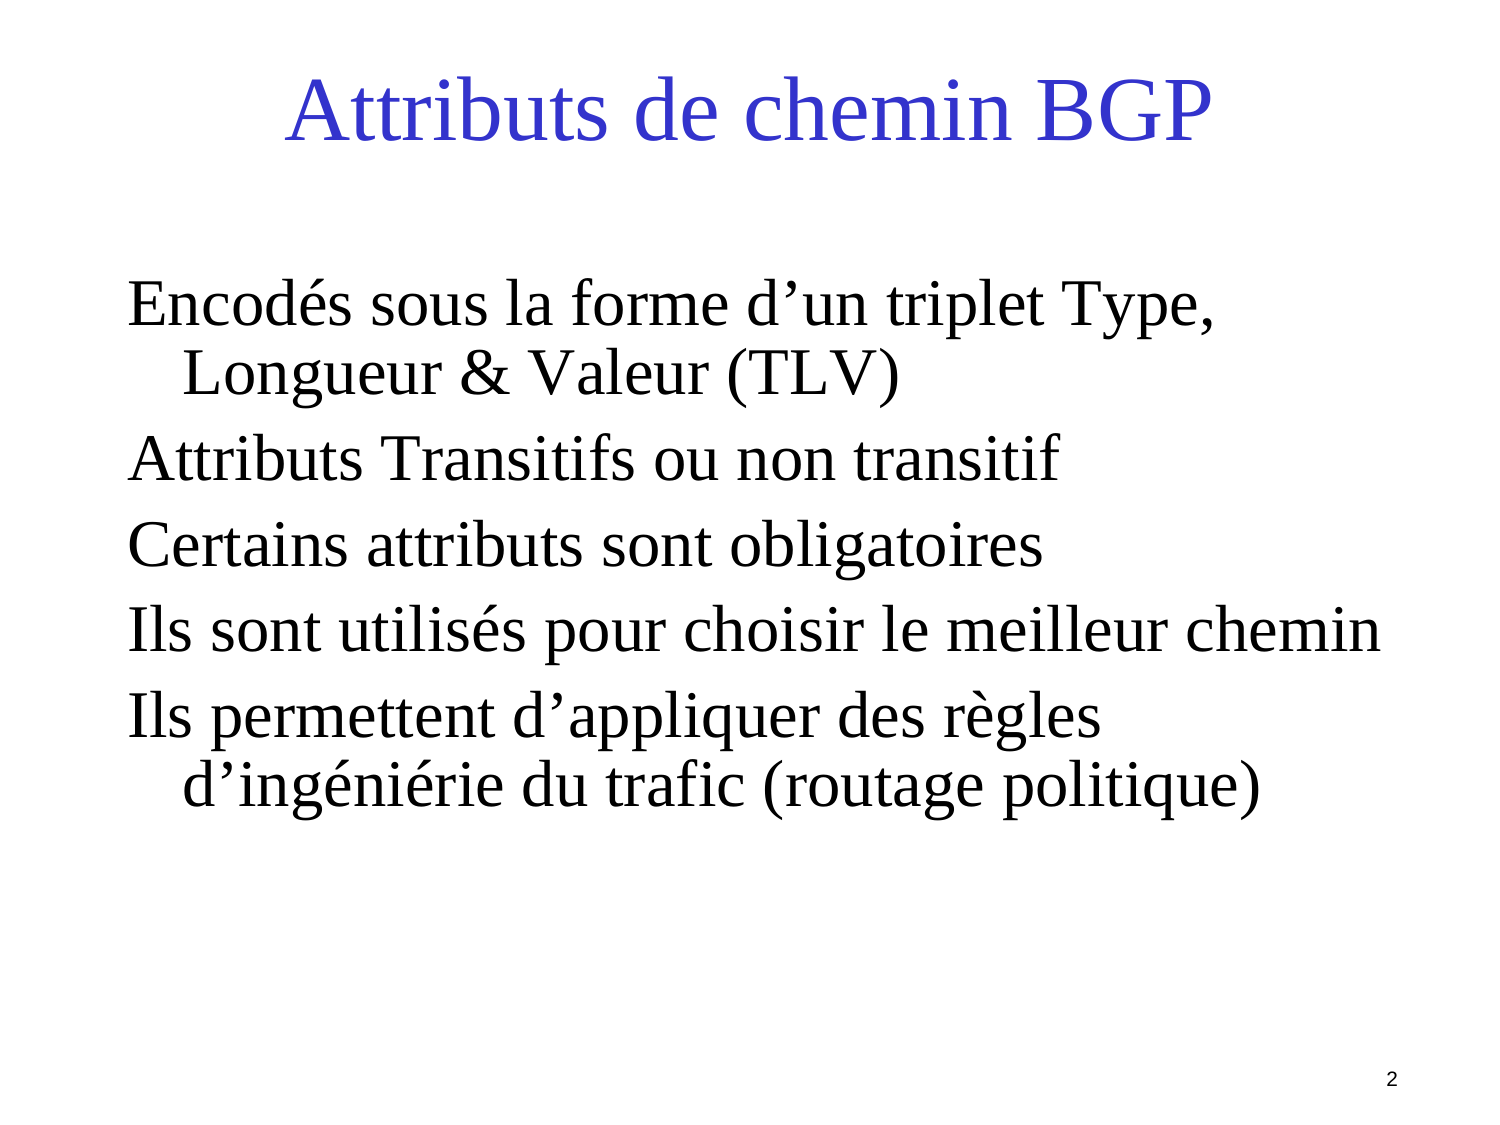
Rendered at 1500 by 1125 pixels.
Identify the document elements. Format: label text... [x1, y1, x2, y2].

title Attributs de chemin BGP [112, 37, 1388, 188]
list Encodés sous la forme d’un triplet Type, Longueur & Valeur (TLV)‏ Attributs Transitifs ou non transitif Certains attributs sont obligatoires Ils sont utilisés pour choisir le meilleur chemin Ils permettent d’appliquer des règles d’ingéniérie du trafic (routage politique)‏ [112, 262, 1413, 1026]
